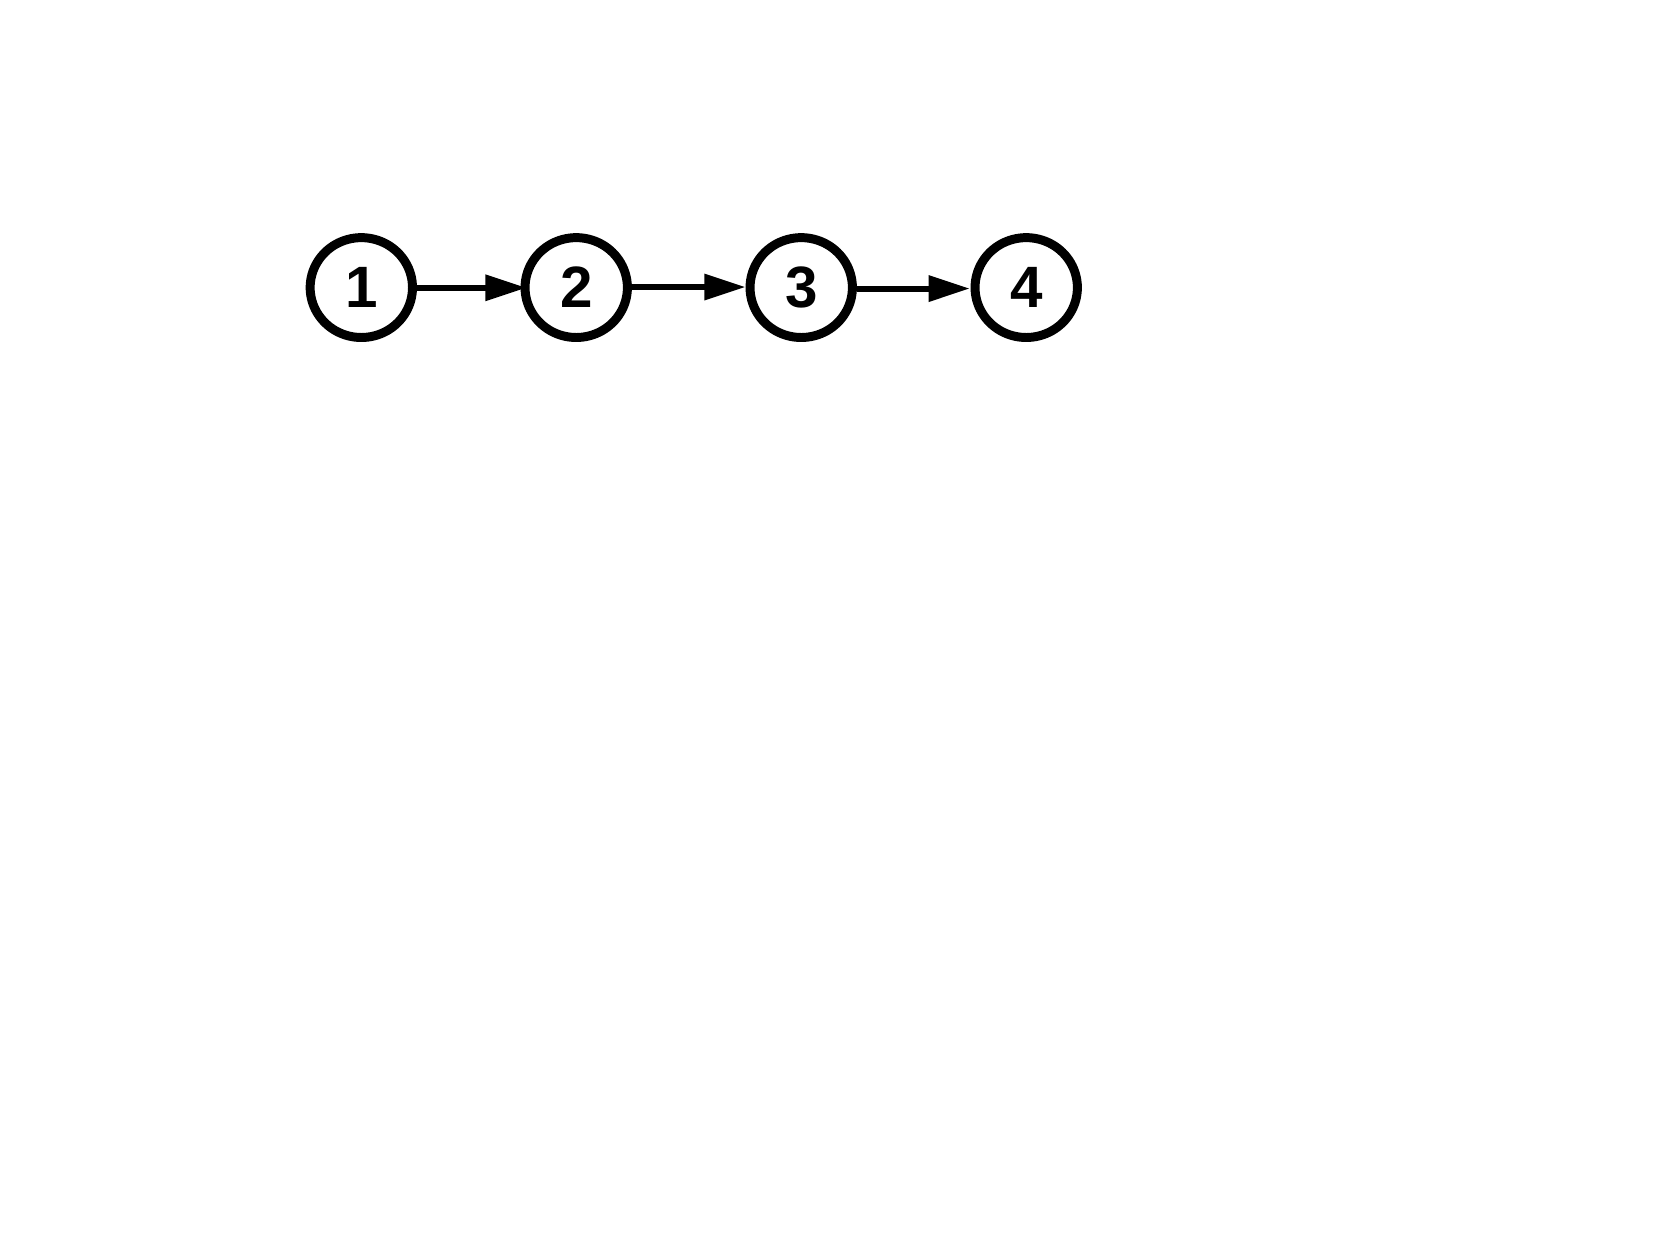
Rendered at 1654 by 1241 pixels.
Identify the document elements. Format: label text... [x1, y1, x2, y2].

text_box 1 [310, 237, 413, 338]
text_box 2 [525, 237, 628, 338]
text_box 4 [975, 237, 1078, 338]
text_box 3 [750, 237, 853, 338]
